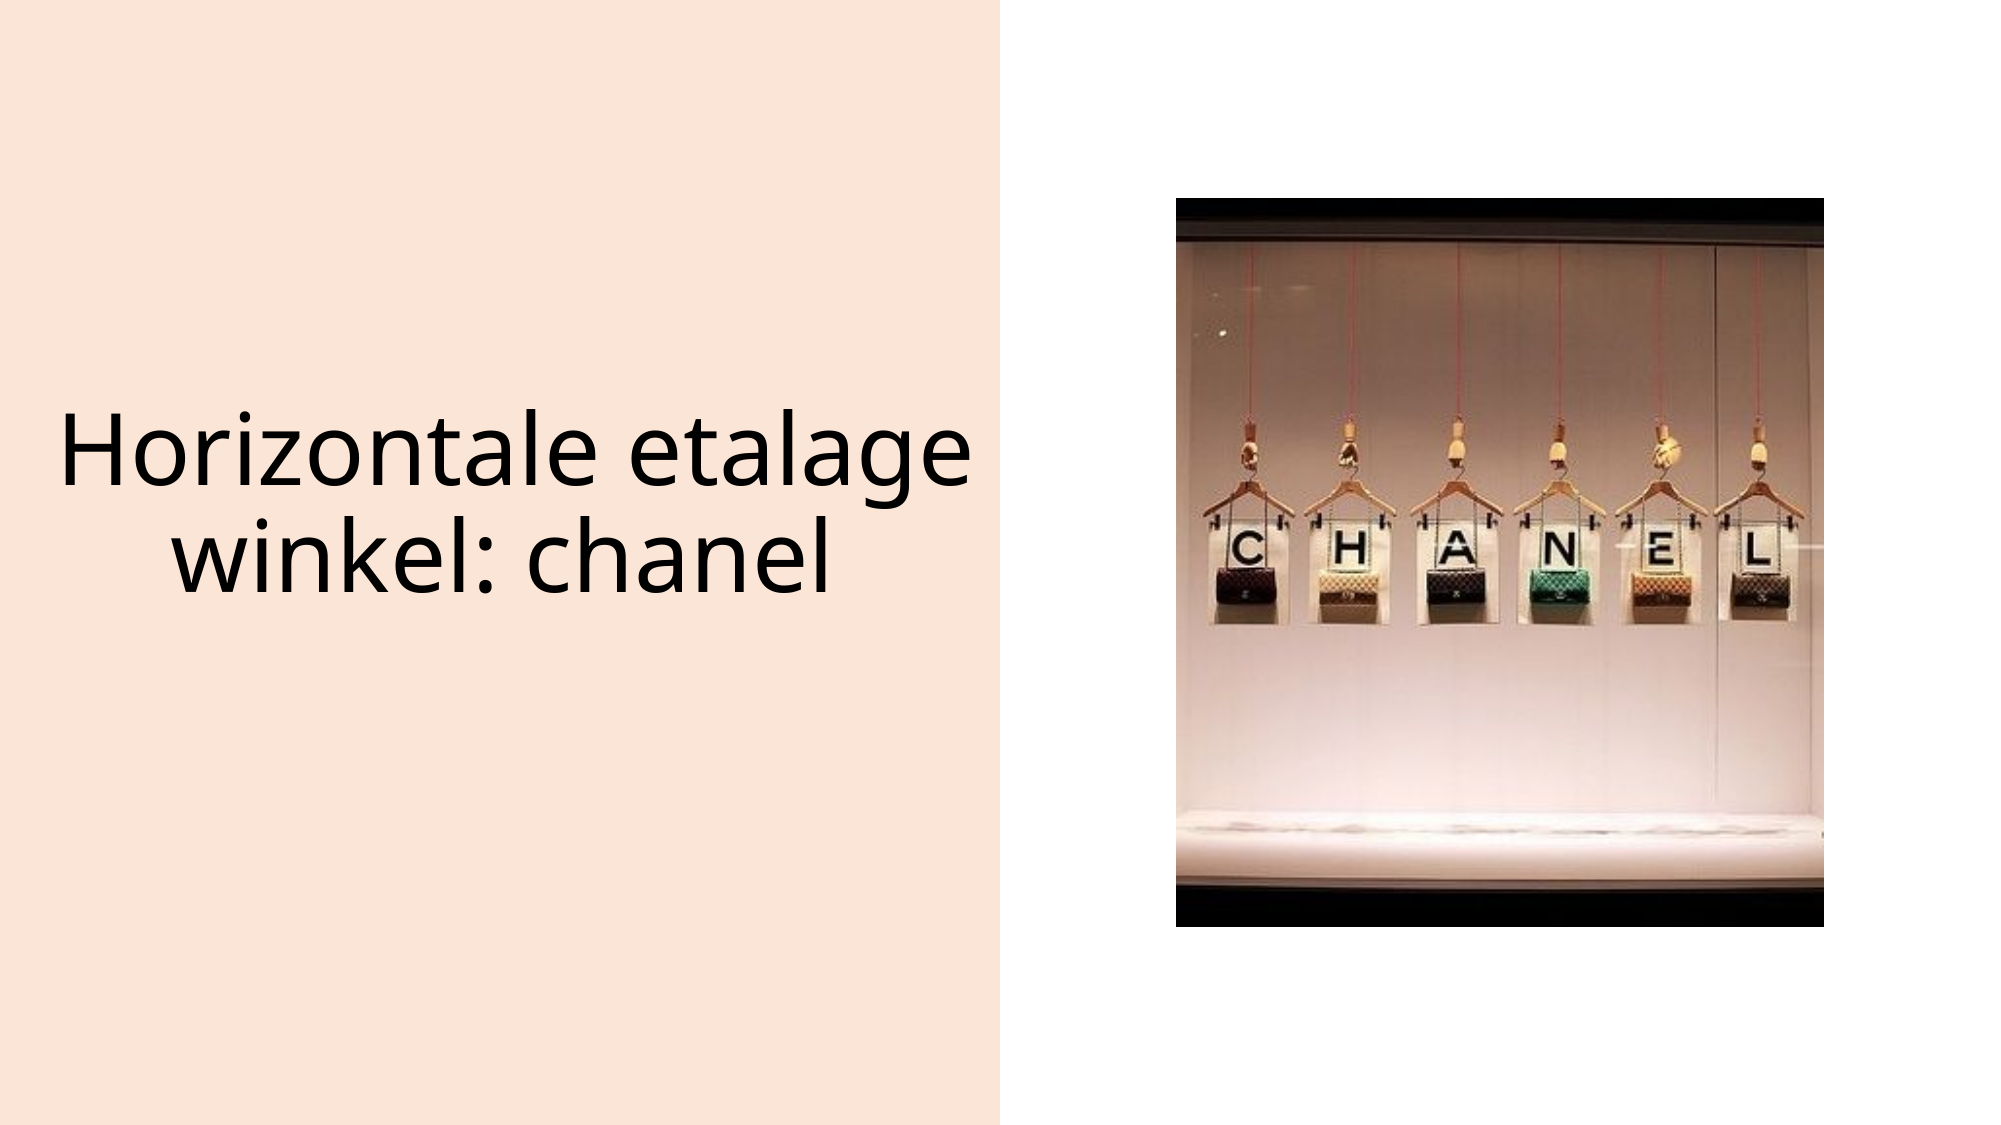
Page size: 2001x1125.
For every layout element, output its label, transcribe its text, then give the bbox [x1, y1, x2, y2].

title Horizontale etalage winkel: chanel [0, 83, 1140, 622]
picture [1176, 198, 1824, 927]
text_box [0, 0, 2000, 1125]
